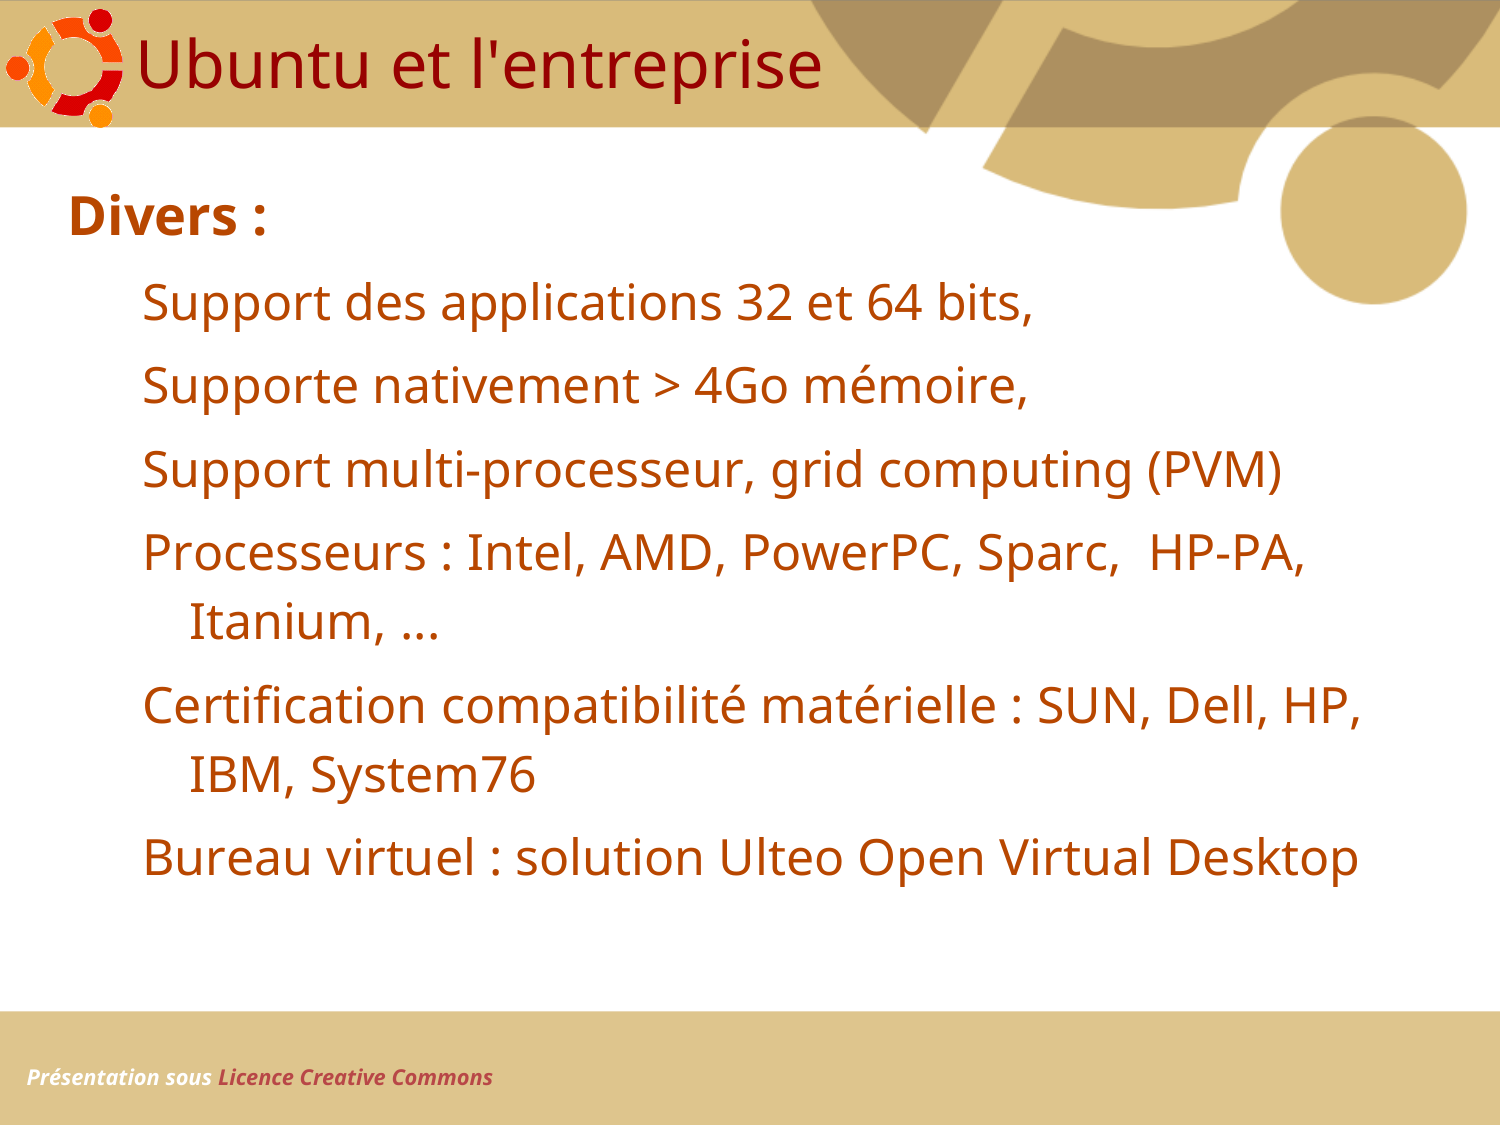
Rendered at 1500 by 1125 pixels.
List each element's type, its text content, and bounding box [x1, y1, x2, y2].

title Ubuntu et l'entreprise [135, 0, 1417, 163]
list Divers : Support des applications 32 et 64 bits, Supporte nativement > 4Go mémoire, Support multi-processeur, grid computing (PVM) Processeurs : Intel, AMD, PowerPC, Sparc, HP-PA, Itanium, ... Certification compatibilité matérielle : SUN, Dell, HP, IBM, System76 Bureau virtuel : solution Ulteo Open Virtual Desktop [67, 177, 1418, 883]
picture [0, 0, 1500, 557]
